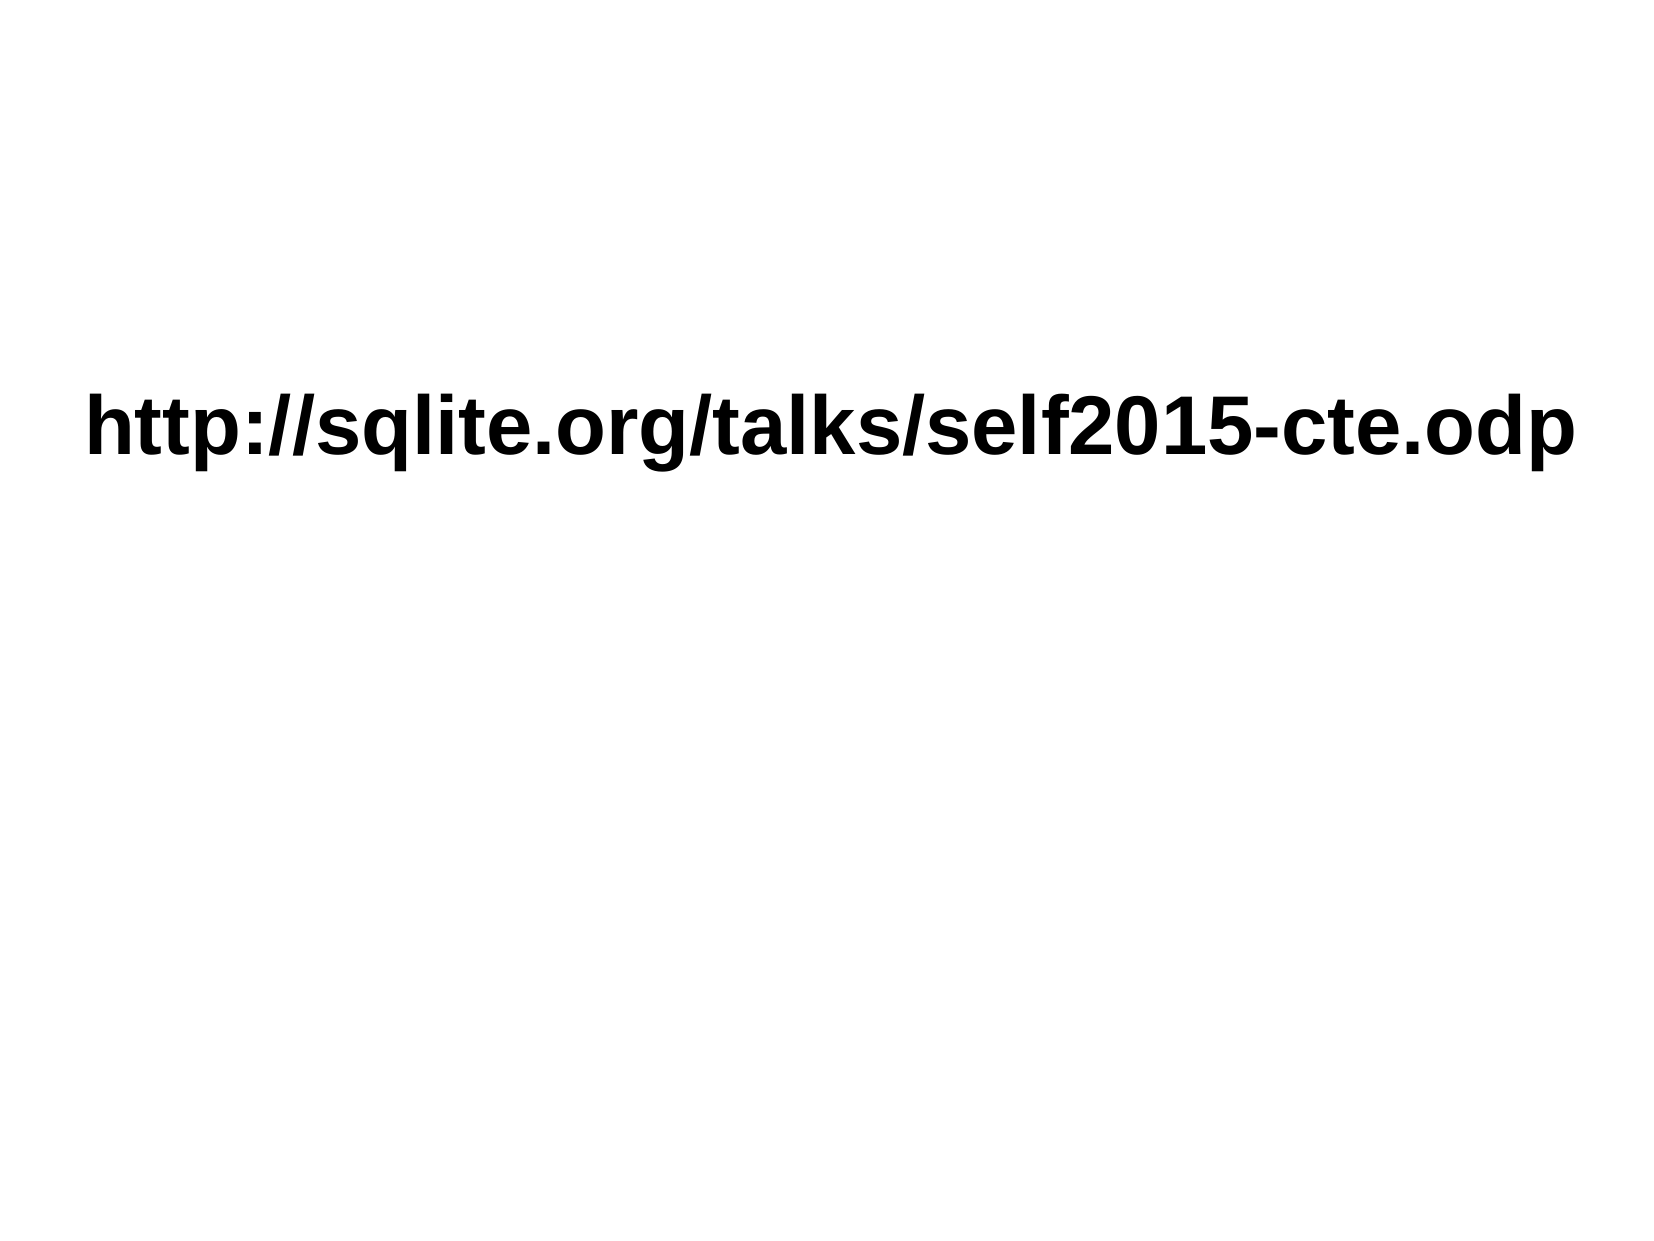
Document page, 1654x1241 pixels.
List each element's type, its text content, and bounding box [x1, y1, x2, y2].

text_box http://sqlite.org/talks/self2015-cte.odp [69, 371, 1594, 481]
